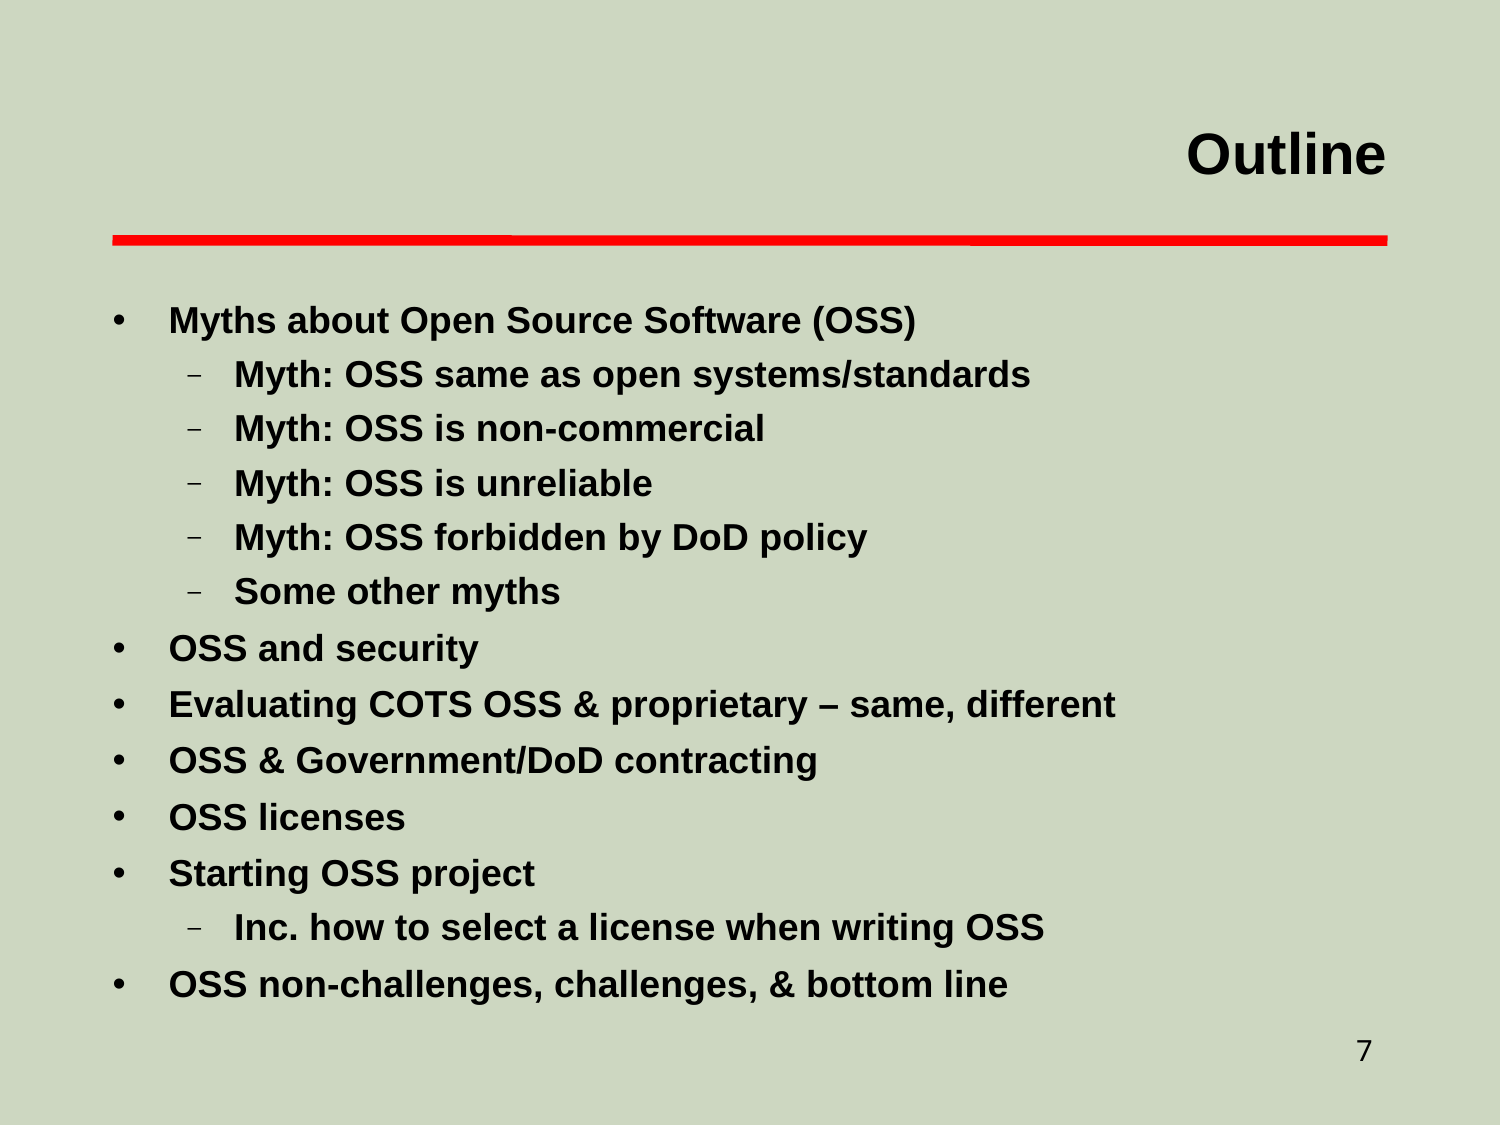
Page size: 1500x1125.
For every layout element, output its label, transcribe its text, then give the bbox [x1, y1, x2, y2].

list Myths about Open Source Software (OSS) Myth: OSS same as open systems/standards Myth: OSS is non-commercial Myth: OSS is unreliable Myth: OSS forbidden by DoD policy Some other myths OSS and security Evaluating COTS OSS & proprietary – same, different OSS & Government/DoD contracting OSS licenses Starting OSS project Inc. how to select a license when writing OSS OSS non-challenges, challenges, & bottom line [112, 299, 1388, 1084]
title Outline [337, 85, 1388, 224]
